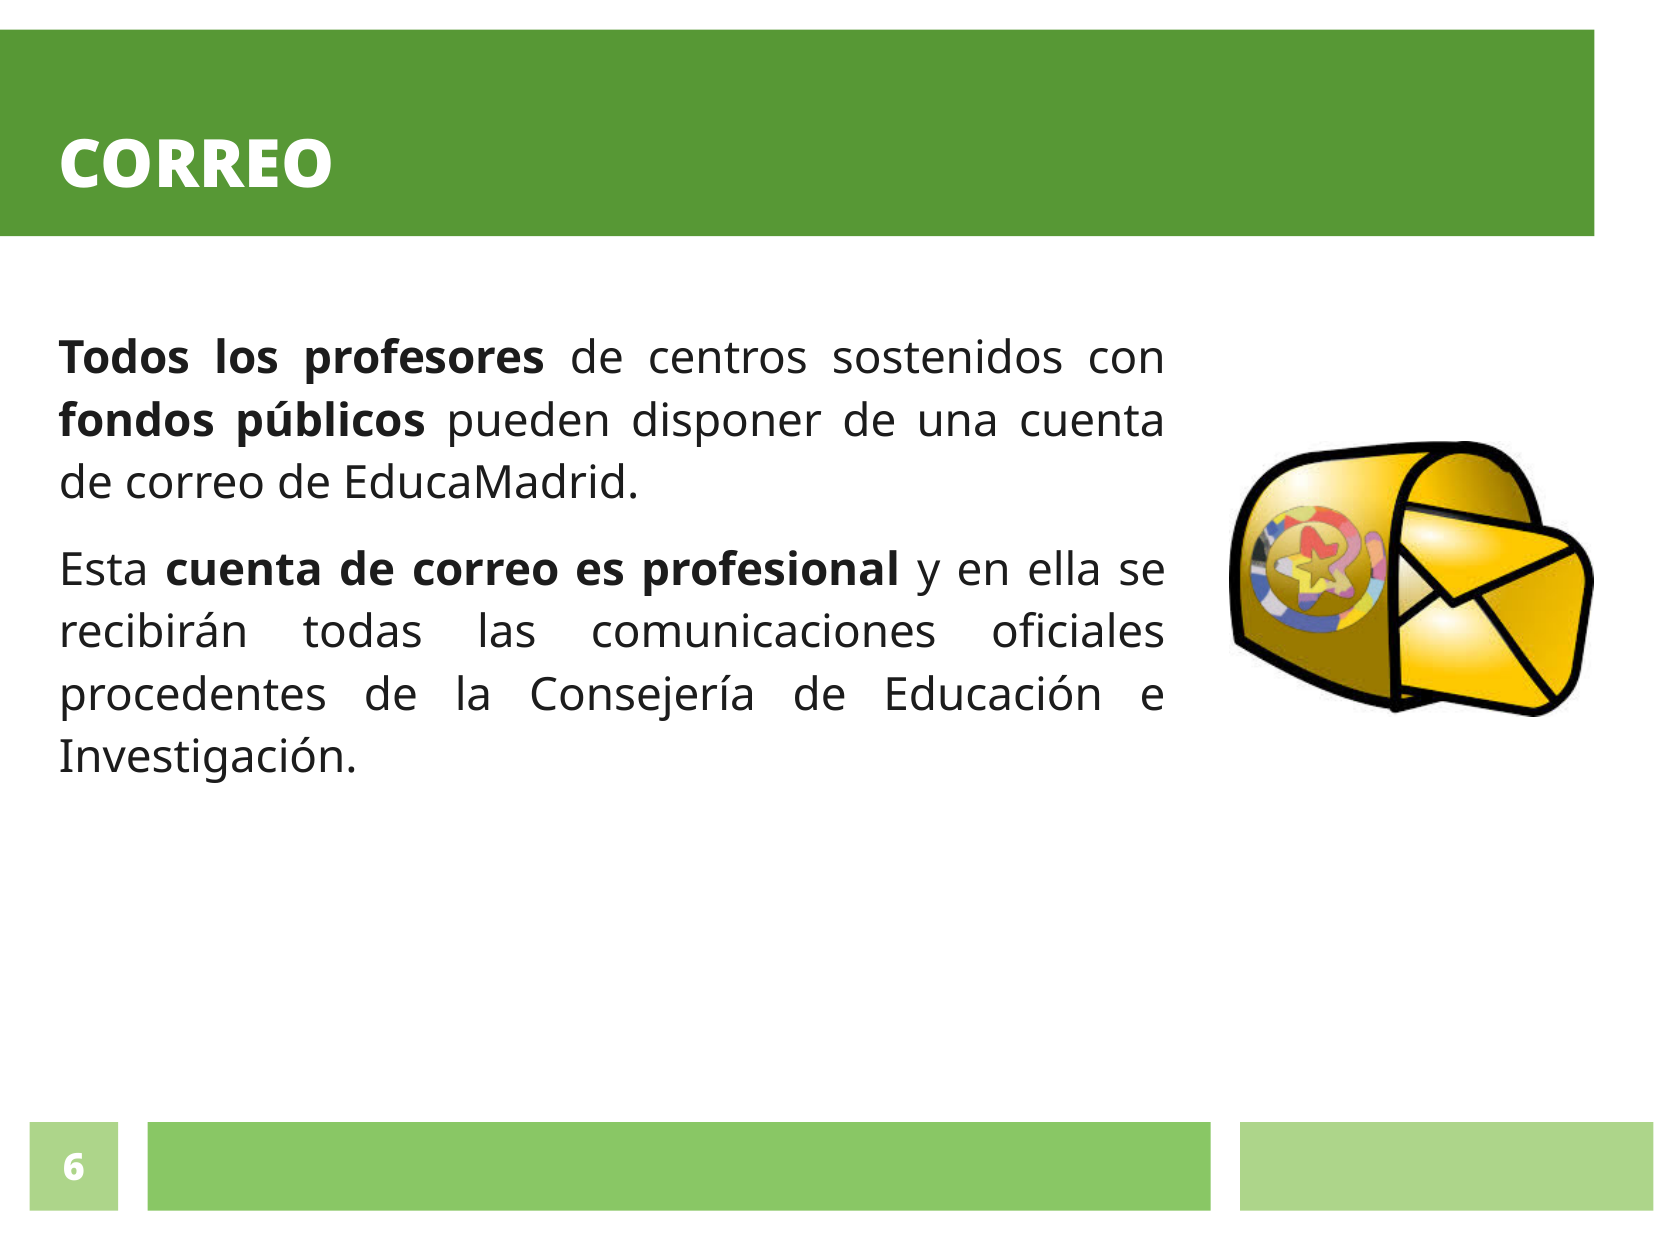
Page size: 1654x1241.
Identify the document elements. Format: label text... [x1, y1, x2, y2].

title CORREO [59, 59, 1595, 207]
list Todos los profesores de centros sostenidos con fondos públicos pueden disponer de una cuenta de correo de EducaMadrid. Esta cuenta de correo es profesional y en ella se recibirán todas las comunicaciones oficiales procedentes de la Consejería de Educación e Investigación. [59, 324, 1167, 791]
picture [1229, 441, 1594, 717]
